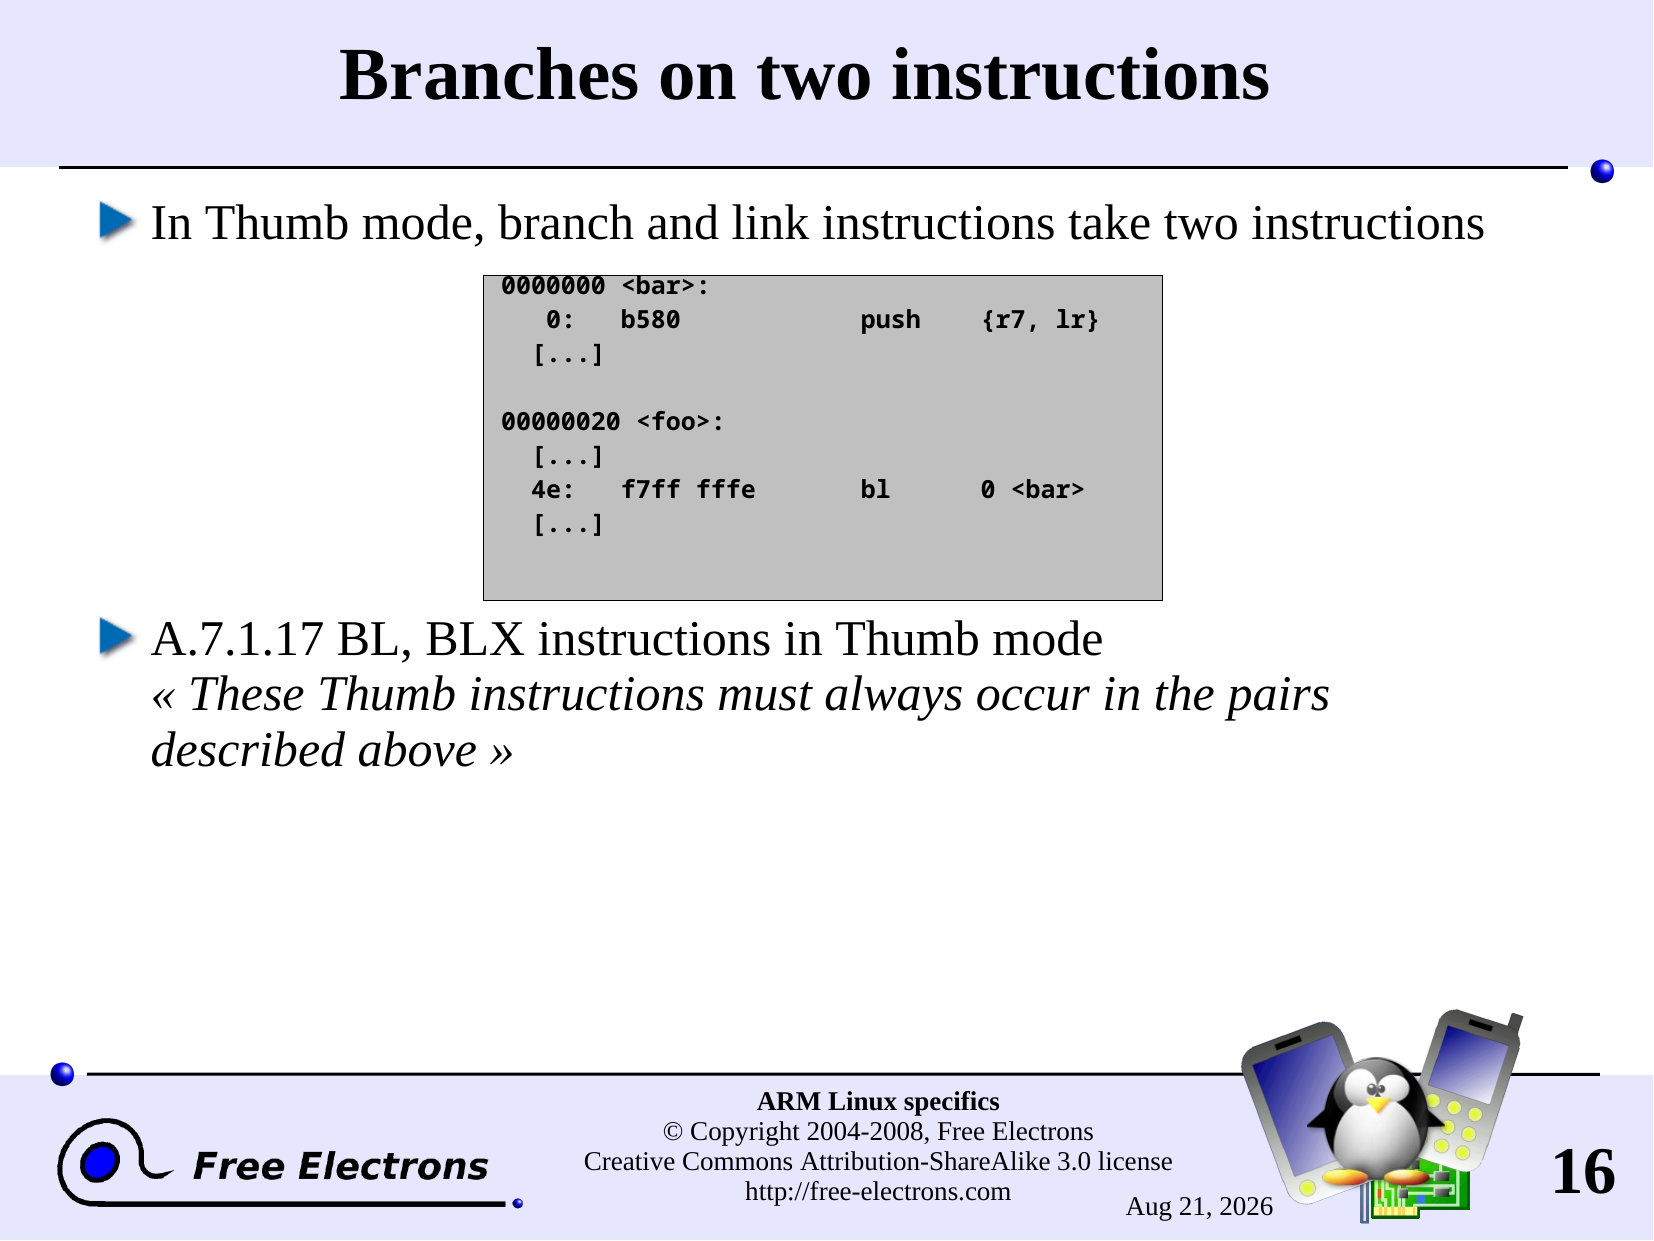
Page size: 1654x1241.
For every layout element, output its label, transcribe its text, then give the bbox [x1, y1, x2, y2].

picture [1225, 999, 1538, 1241]
text_box 0000000 <bar>: 0: b580 push {r7, lr} [...] 00000020 <foo>: [...] 4e: f7ff fffe bl 0 <bar> [...] [483, 275, 1163, 601]
picture [50, 1107, 527, 1216]
title Branches on two instructions [60, 18, 1551, 132]
list In Thumb mode, branch and link instructions take two instructions A.7.1.17 BL, BLX instructions in Thumb mode « These Thumb instructions must always occur in the pairs described above » [79, 194, 1492, 1034]
